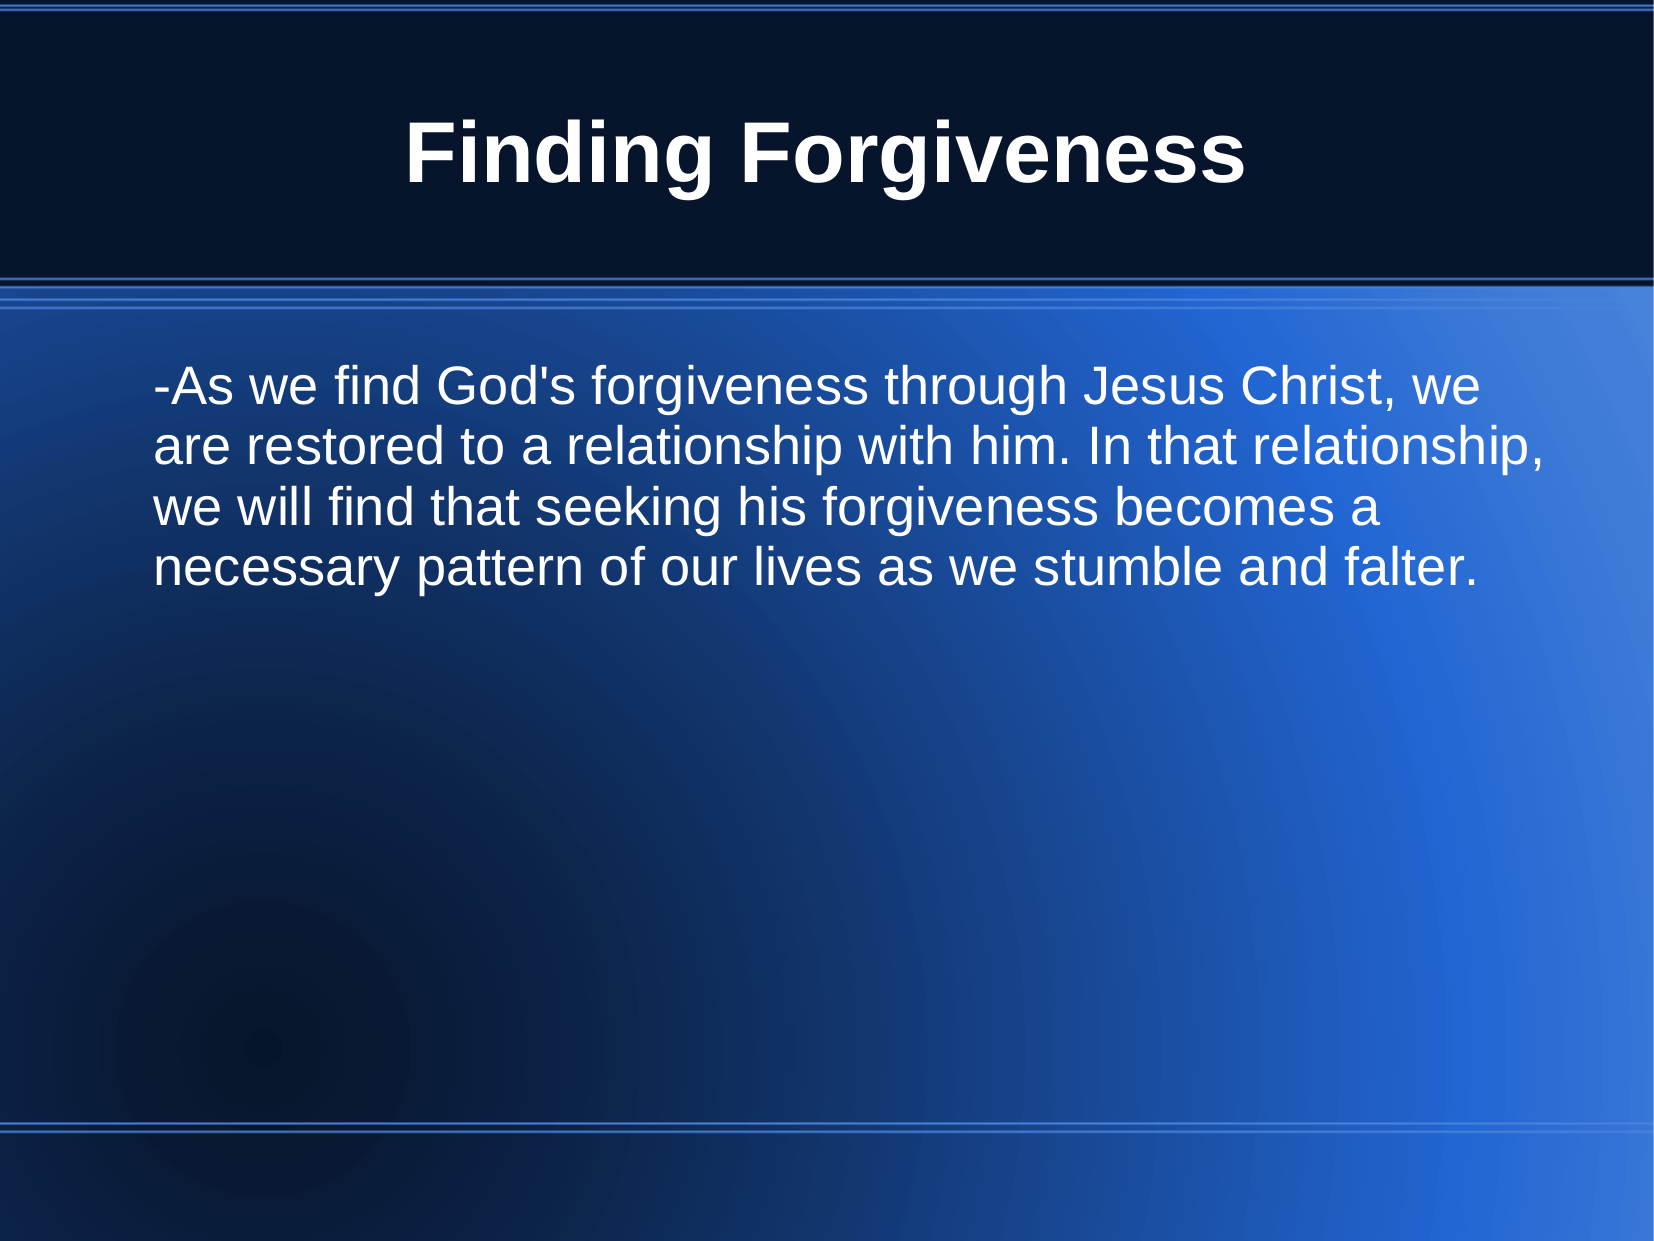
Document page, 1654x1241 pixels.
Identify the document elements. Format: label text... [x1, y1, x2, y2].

title Finding Forgiveness [82, 49, 1571, 257]
list -As we find God's forgiveness through Jesus Christ, we are restored to a relationship with him. In that relationship, we will find that seeking his forgiveness becomes a necessary pattern of our lives as we stumble and falter. [82, 355, 1571, 1058]
picture [0, 0, 1654, 1241]
